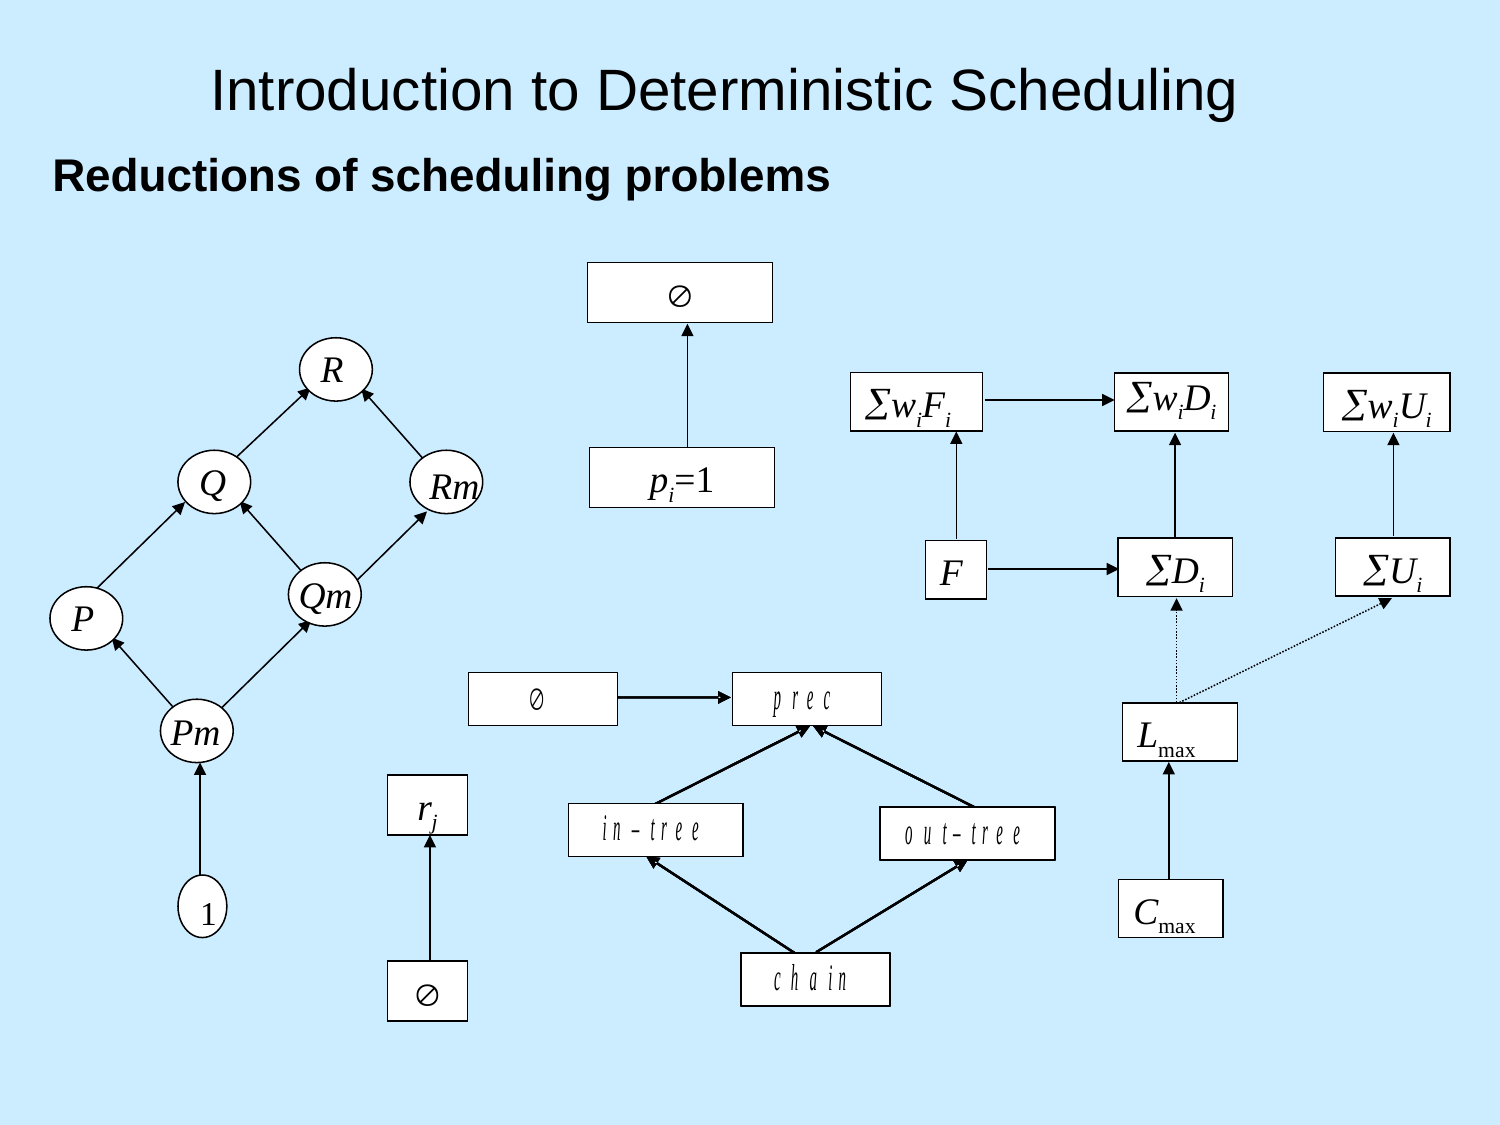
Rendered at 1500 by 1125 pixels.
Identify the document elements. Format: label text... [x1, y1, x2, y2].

text_box [49, 601, 56, 636]
text_box [314, 395, 358, 402]
text_box Reductions of scheduling problems [37, 137, 1326, 208]
text_box Lmax [1122, 702, 1238, 761]
text_box Rm [414, 454, 501, 513]
text_box Qm [283, 563, 370, 622]
text_box  [587, 262, 773, 323]
text_box Cmax [1118, 879, 1223, 938]
text_box [409, 467, 414, 497]
text_box R [305, 337, 373, 395]
text_box P [56, 586, 124, 644]
title Introduction to Deterministic Scheduling [0, 12, 1450, 163]
text_box [429, 450, 464, 454]
text_box Di [1117, 538, 1233, 597]
text_box wiFi [850, 372, 983, 431]
text_box F [925, 540, 987, 599]
text_box [65, 644, 108, 651]
text_box Ui [1335, 537, 1451, 597]
text_box Q [184, 450, 252, 508]
picture [467, 671, 1058, 1009]
text_box [193, 508, 235, 514]
text_box [180, 759, 214, 763]
text_box [306, 622, 343, 627]
text_box [177, 464, 184, 500]
text_box pi=1 [589, 447, 775, 508]
text_box wiDi [1114, 372, 1229, 431]
text_box 1 [177, 875, 227, 938]
text_box wiUi [1323, 373, 1450, 432]
text_box rj [387, 774, 467, 835]
text_box Pm [155, 699, 242, 759]
text_box  [387, 960, 468, 1021]
text_box [299, 352, 305, 387]
